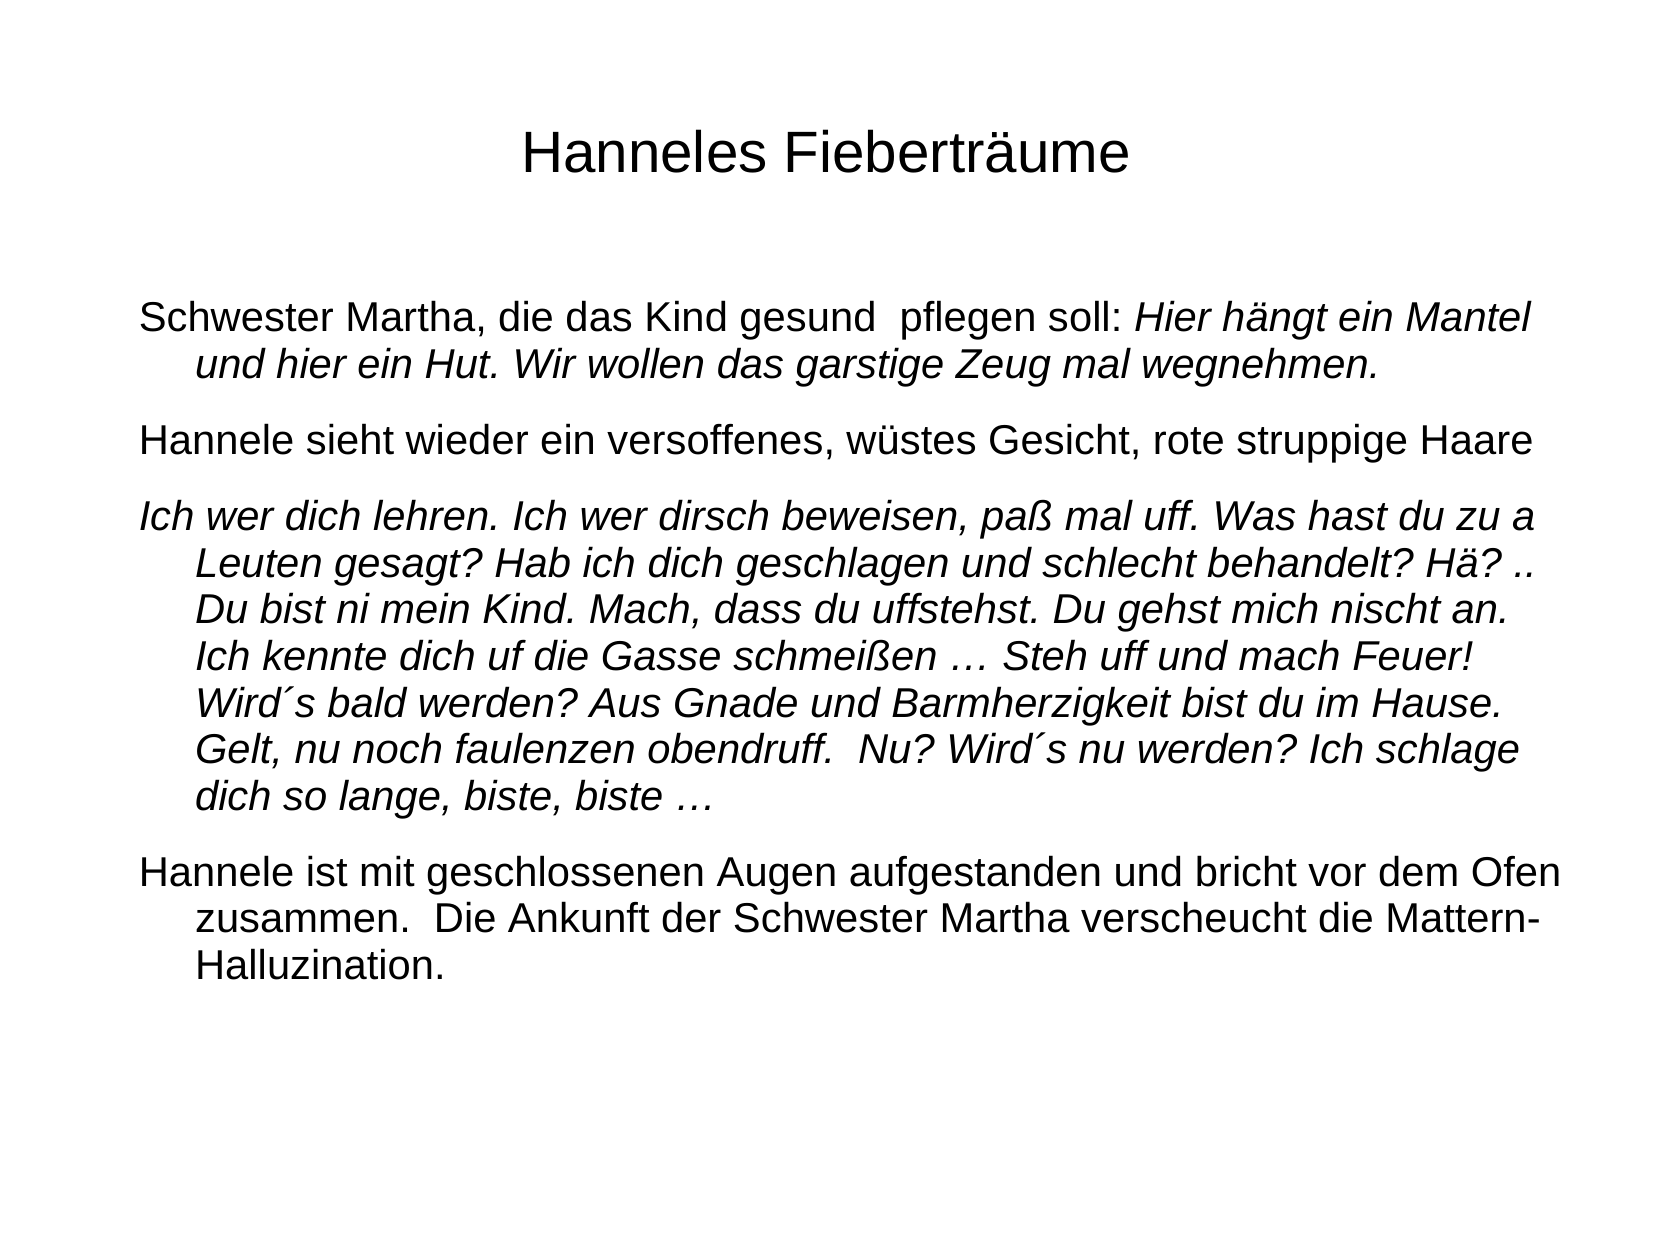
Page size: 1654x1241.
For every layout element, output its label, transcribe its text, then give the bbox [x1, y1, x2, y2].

title Hanneles Fieberträume [82, 49, 1571, 257]
list Schwester Martha, die das Kind gesund pflegen soll: Hier hängt ein Mantel und hier ein Hut. Wir wollen das garstige Zeug mal wegnehmen. Hannele sieht wieder ein versoffenes, wüstes Gesicht, rote struppige Haare Ich wer dich lehren. Ich wer dirsch beweisen, paß mal uff. Was hast du zu a Leuten gesagt? Hab ich dich geschlagen und schlecht behandelt? Hä? .. Du bist ni mein Kind. Mach, dass du uffstehst. Du gehst mich nischt an. Ich kennte dich uf die Gasse schmeißen … Steh uff und mach Feuer! Wird´s bald werden? Aus Gnade und Barmherzigkeit bist du im Hause. Gelt, nu noch faulenzen obendruff. Nu? Wird´s nu werden? Ich schlage dich so lange, biste, biste … Hannele ist mit geschlossenen Augen aufgestanden und bricht vor dem Ofen zusammen. Die Ankunft der Schwester Martha verscheucht die Mattern-Halluzination. [82, 290, 1571, 1213]
